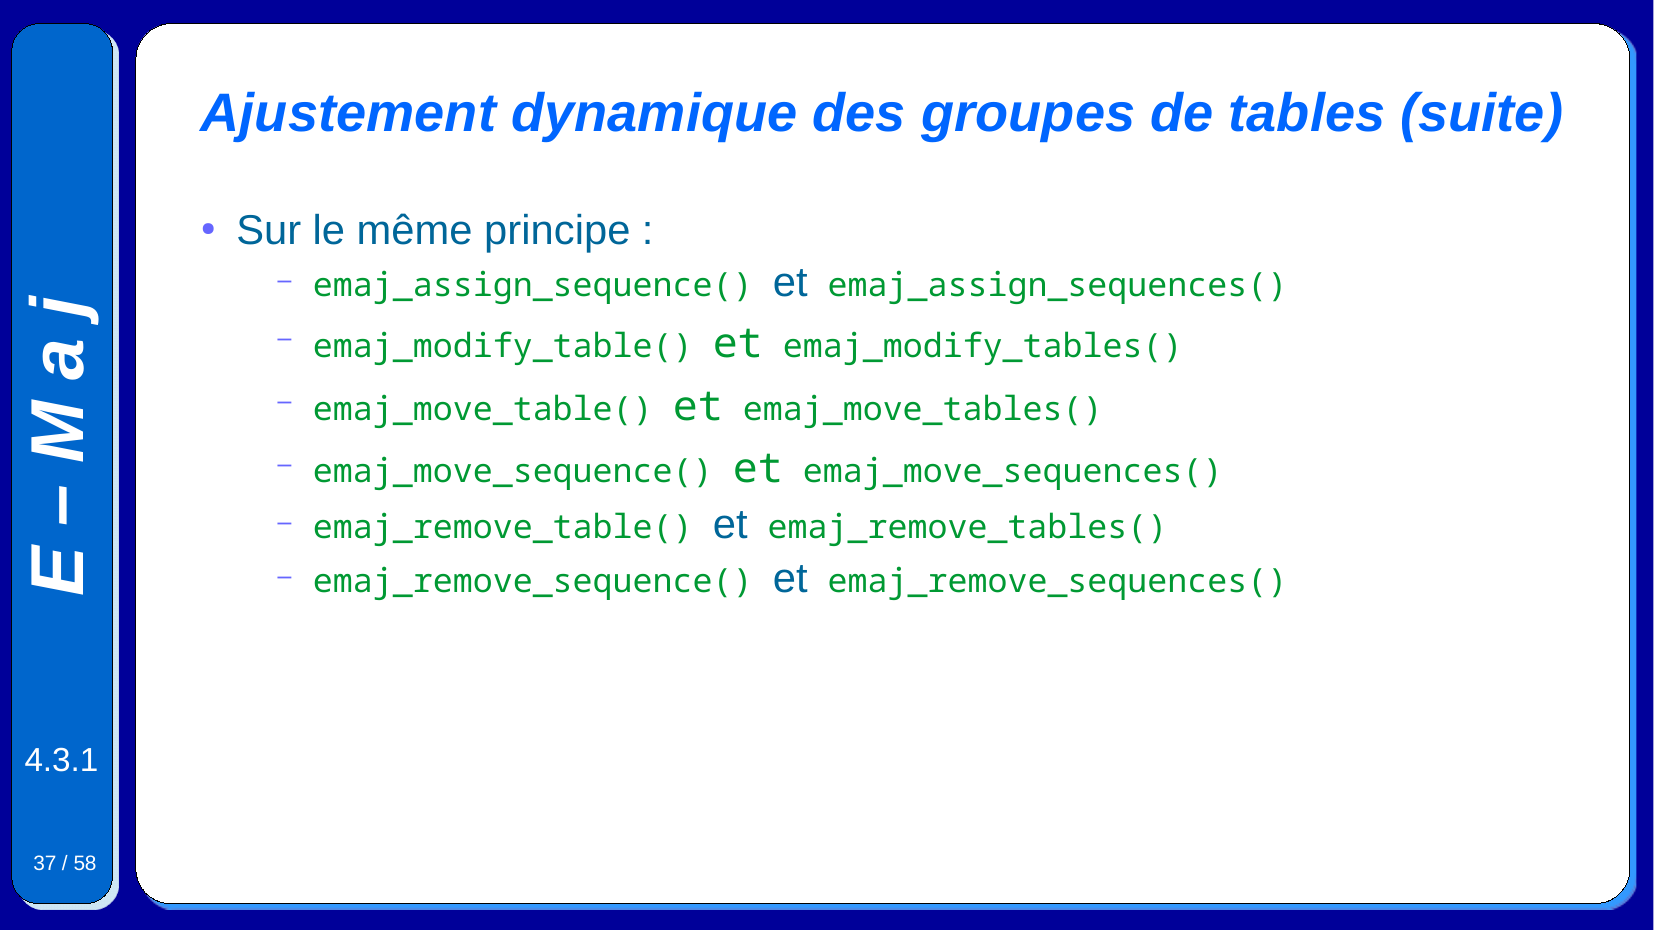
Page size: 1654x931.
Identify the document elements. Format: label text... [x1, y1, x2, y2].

list Sur le même principe : emaj_assign_sequence() et emaj_assign_sequences() emaj_modify_table() et emaj_modify_tables() emaj_move_table() et emaj_move_tables() emaj_move_sequence() et emaj_move_sequences() emaj_remove_table() et emaj_remove_tables() emaj_remove_sequence() et emaj_remove_sequences() [177, 206, 1587, 829]
title Ajustement dynamique des groupes de tables (suite) [200, 34, 1575, 191]
